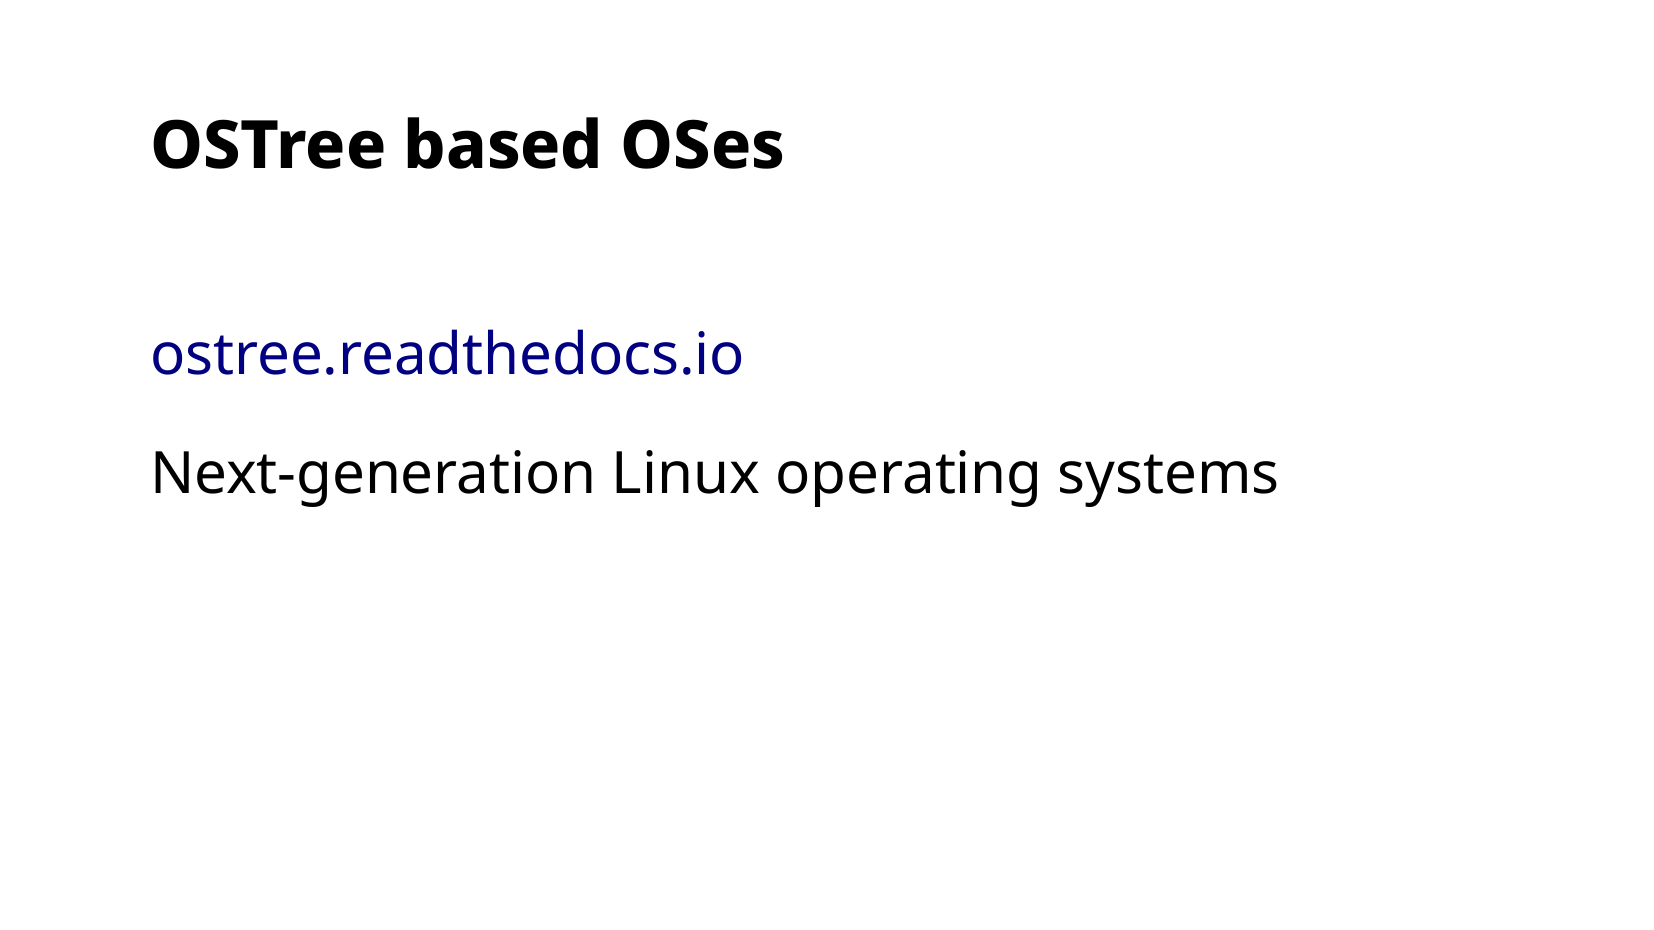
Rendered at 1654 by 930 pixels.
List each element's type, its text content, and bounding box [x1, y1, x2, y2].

subtitle ostree.readthedocs.io Next-generation Linux operating systems [150, 272, 1501, 812]
title OSTree based OSes [150, 107, 1501, 188]
